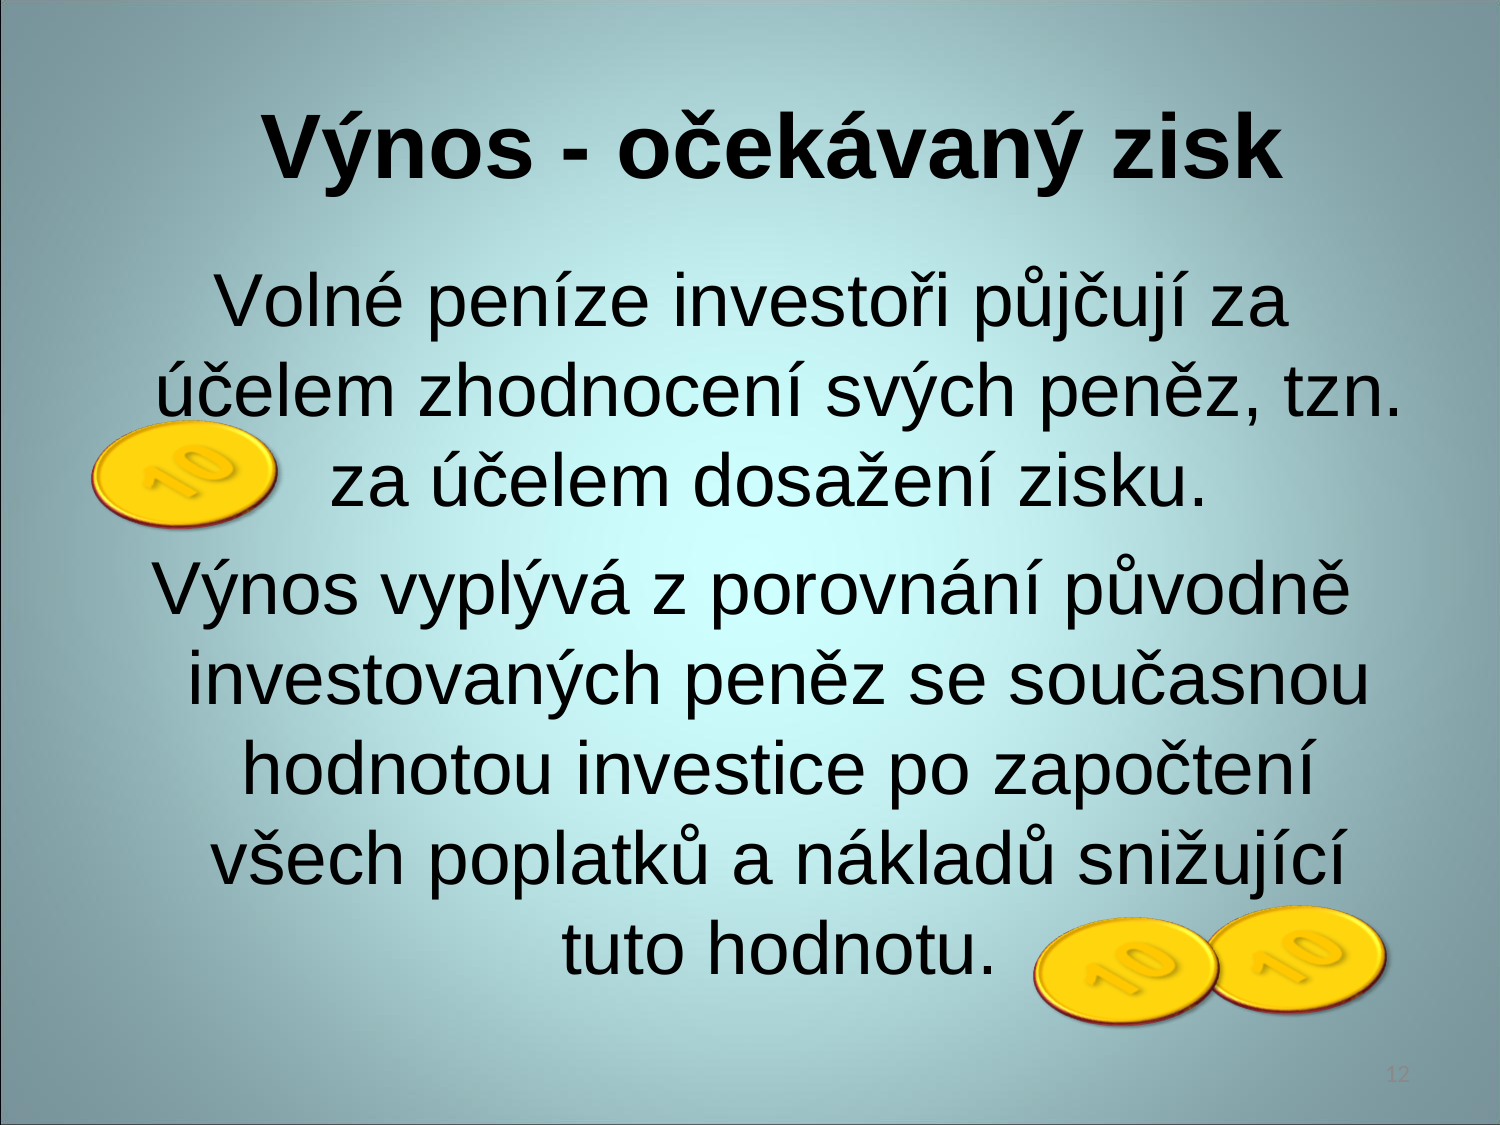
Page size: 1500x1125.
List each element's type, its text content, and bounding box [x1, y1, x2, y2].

list Volné peníze investoři půjčují za účelem zhodnocení svých peněz, tzn. za účelem dosažení zisku. Výnos vyplývá z porovnání původně investovaných peněz se současnou hodnotou investice po započtení všech poplatků a nákladů snižující tuto hodnotu. [76, 243, 1427, 998]
text_box <číslo> [1074, 1054, 1426, 1103]
title Výnos - očekávaný zisk [159, 0, 1377, 243]
picture [0, 0, 1500, 1125]
